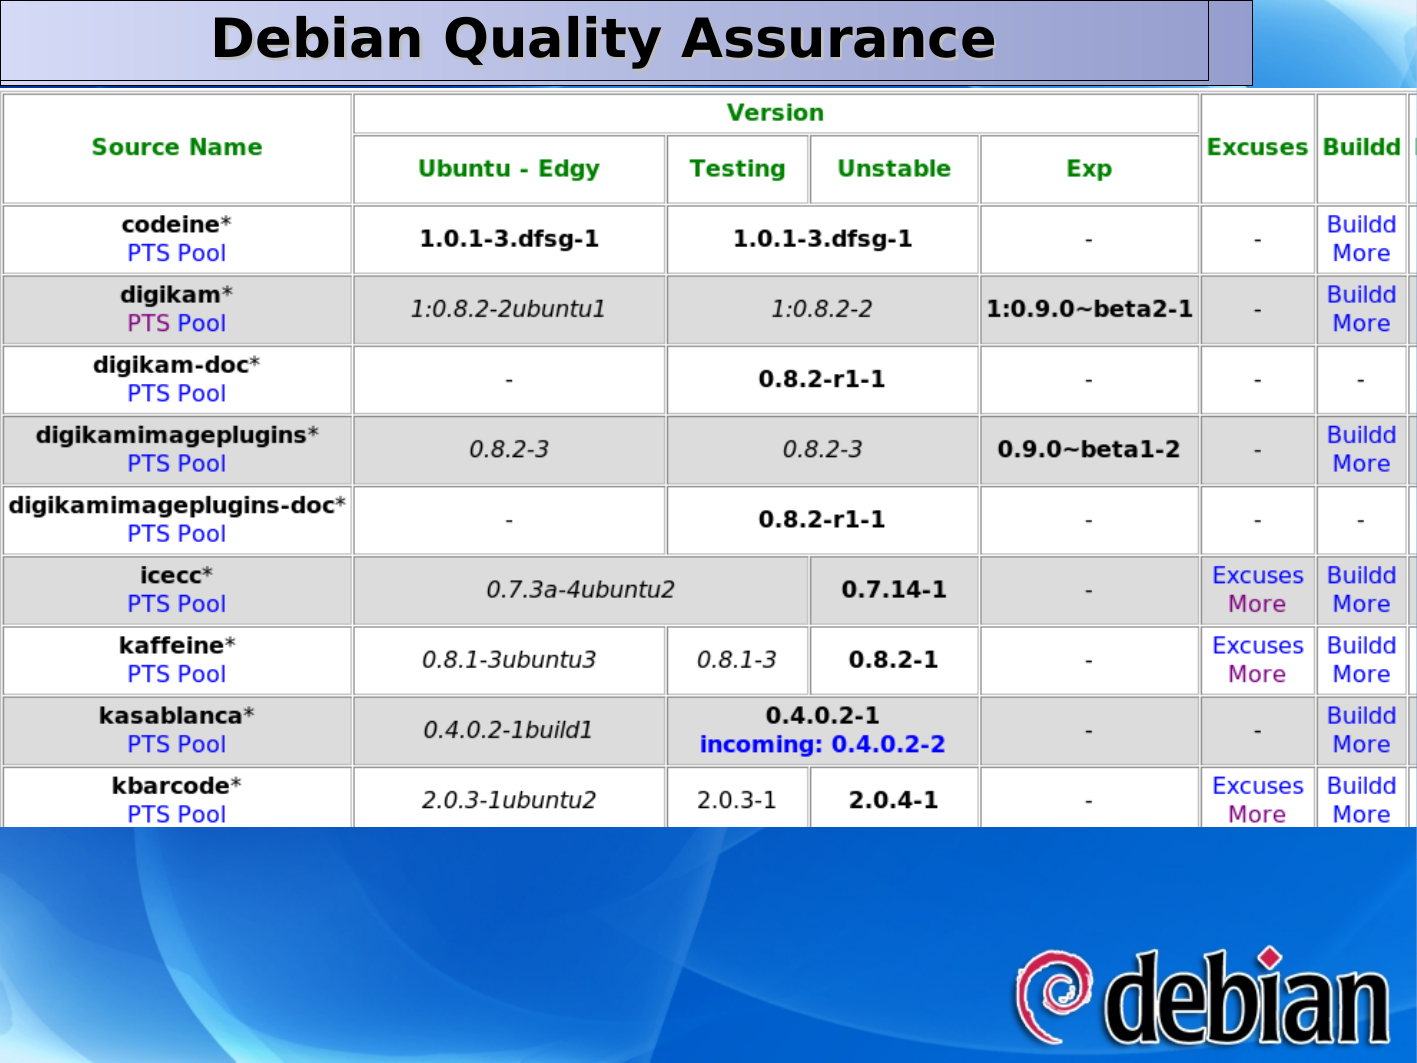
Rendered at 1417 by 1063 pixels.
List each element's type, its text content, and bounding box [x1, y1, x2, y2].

text_box Debian Quality Assurance [0, 0, 1209, 81]
text_box [0, 0, 1253, 86]
picture [0, 0, 1417, 1063]
